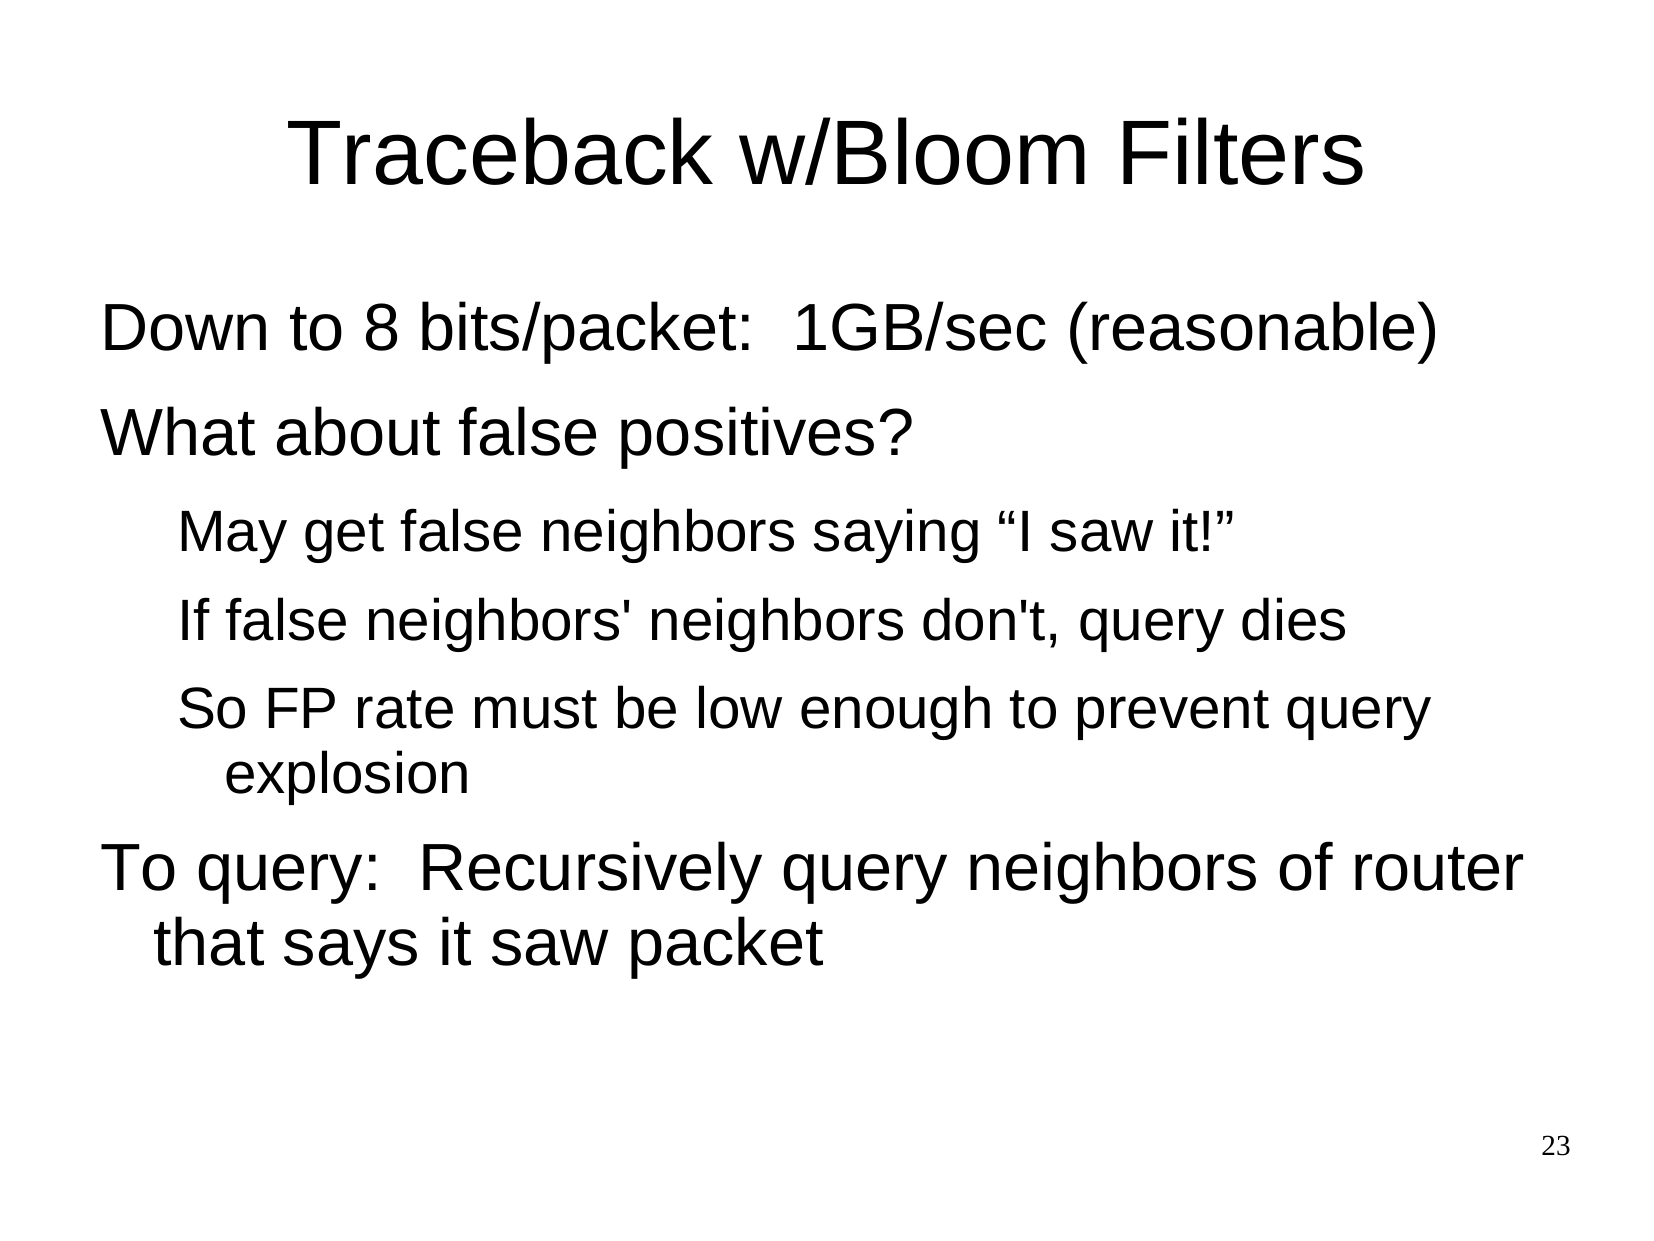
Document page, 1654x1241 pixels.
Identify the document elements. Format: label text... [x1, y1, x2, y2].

title Traceback w/Bloom Filters [82, 56, 1571, 250]
list Down to 8 bits/packet: 1GB/sec (reasonable) What about false positives? May get false neighbors saying “I saw it!” If false neighbors' neighbors don't, query dies So FP rate must be low enough to prevent query explosion To query: Recursively query neighbors of router that says it saw packet [82, 290, 1571, 1094]
